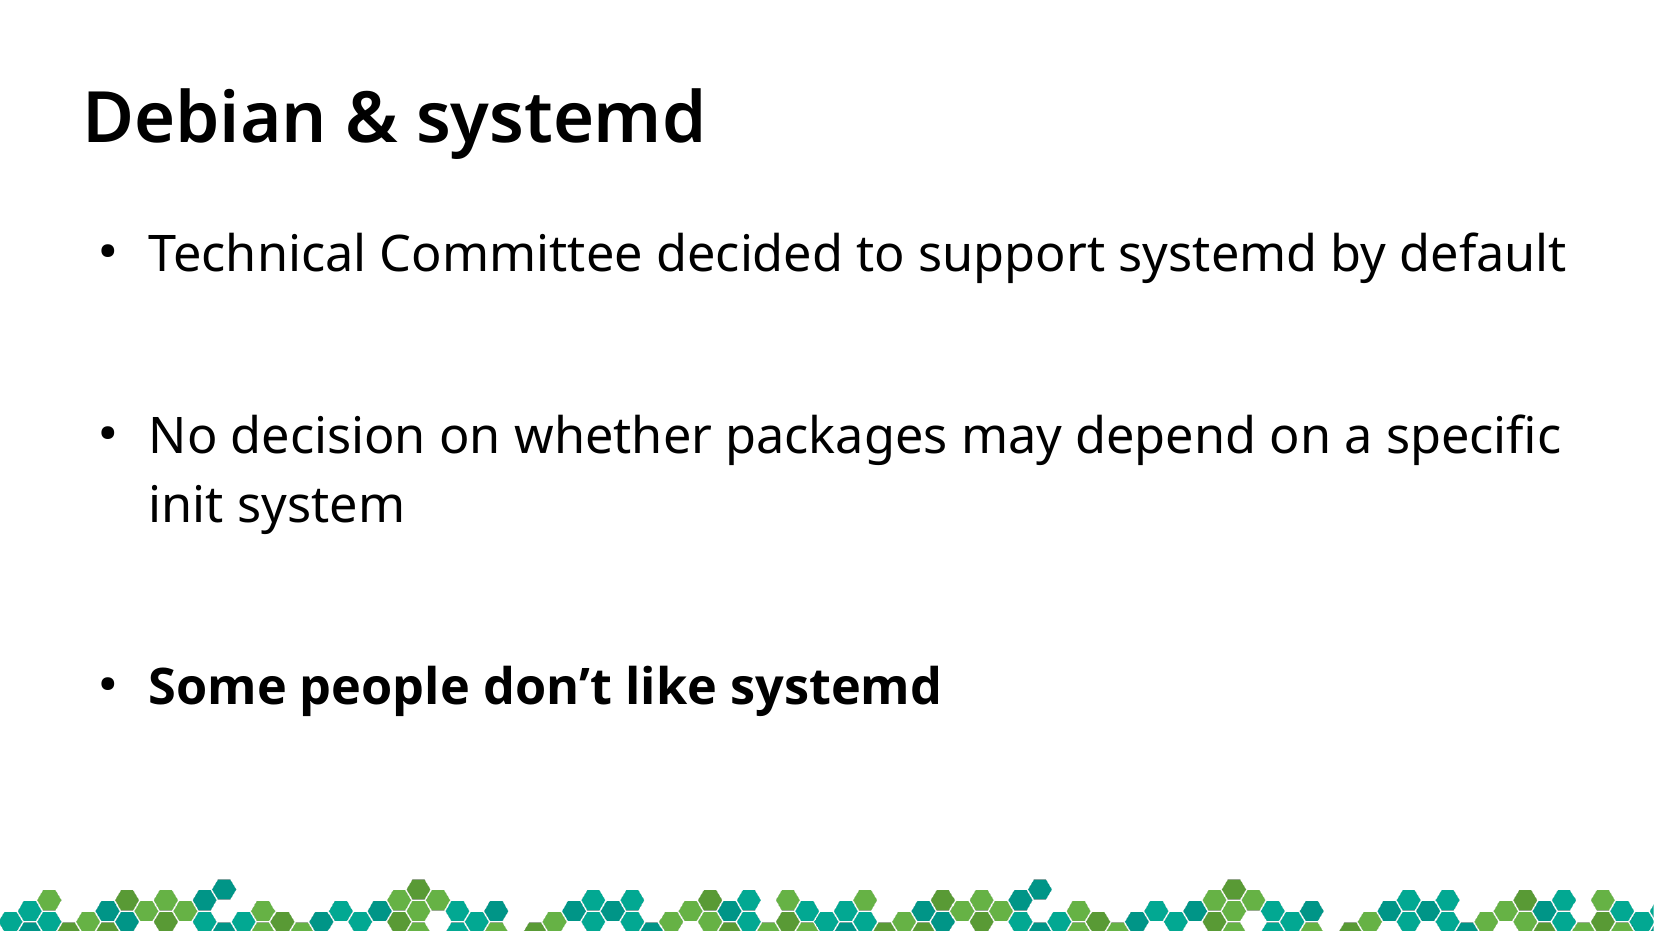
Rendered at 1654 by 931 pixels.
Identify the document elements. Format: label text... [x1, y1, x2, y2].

list Technical Committee decided to support systemd by default No decision on whether packages may depend on a specific init system Some people don’t like systemd [82, 217, 1571, 758]
title Debian & systemd [82, 37, 1571, 193]
picture [0, 871, 1654, 931]
